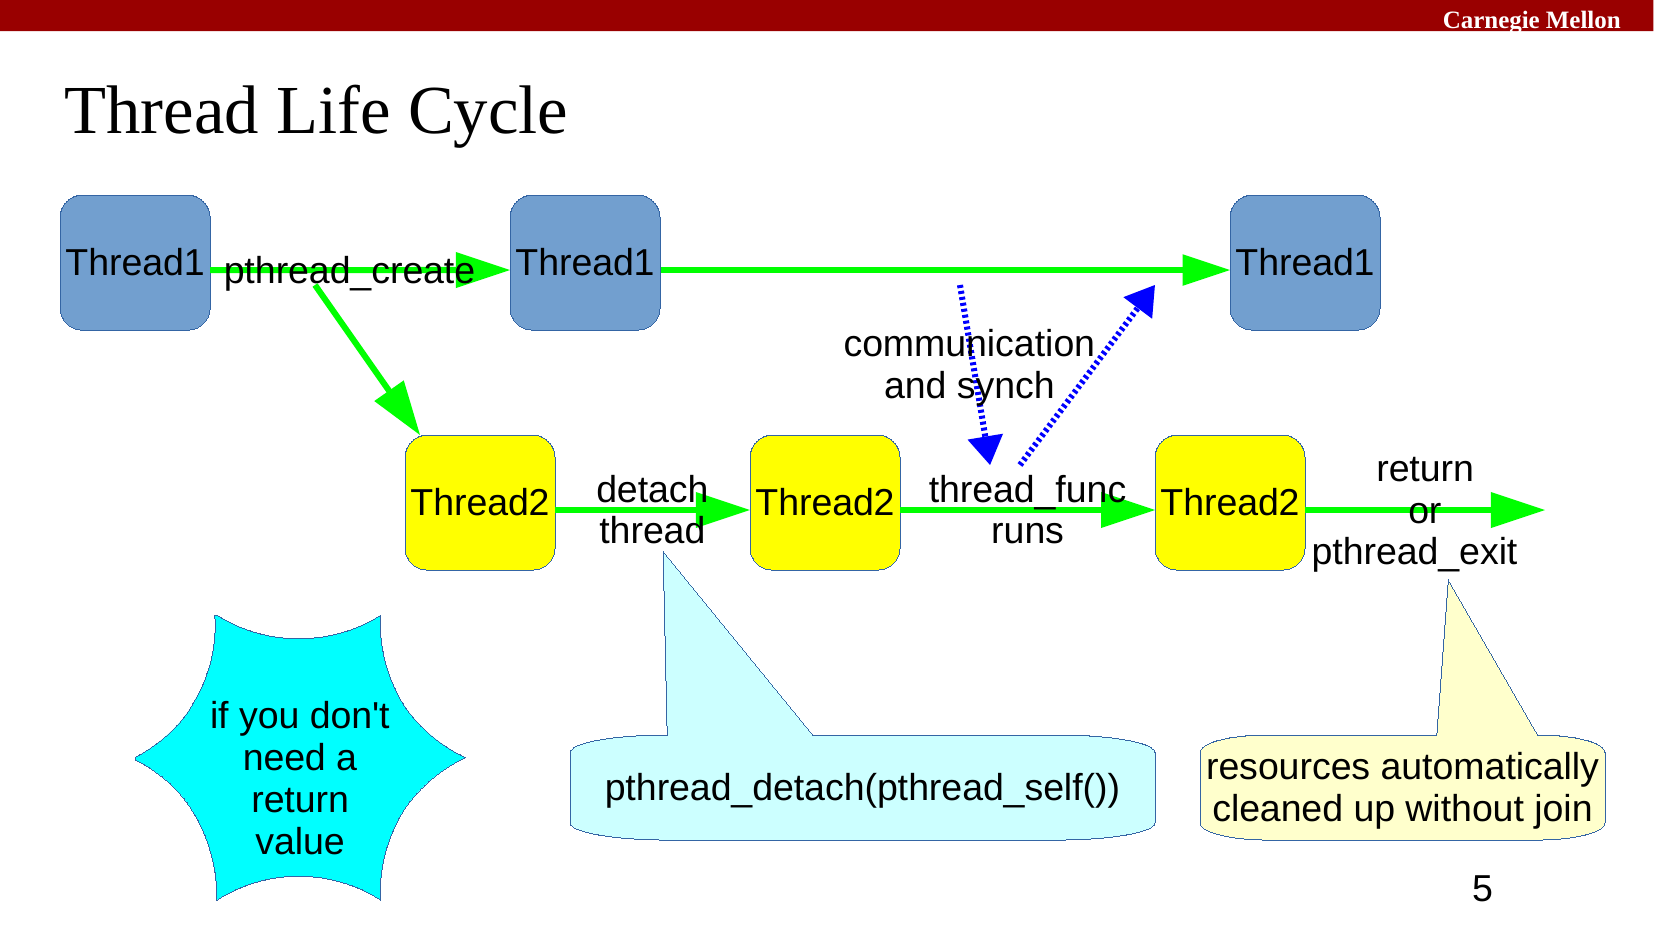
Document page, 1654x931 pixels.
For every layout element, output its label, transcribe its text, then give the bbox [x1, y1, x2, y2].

text_box if you don't need a return value [135, 615, 466, 901]
text_box Thread1 [510, 195, 661, 331]
title Thread Life Cycle [64, 58, 1576, 163]
text_box resources automatically cleaned up without join [1200, 579, 1606, 841]
text_box Thread1 [60, 195, 211, 331]
text_box Thread2 [750, 435, 901, 571]
text_box Thread2 [405, 435, 556, 571]
text_box communication and synch [828, 315, 1111, 414]
text_box pthread_detach(pthread_self()) [570, 551, 1156, 841]
text_box Thread1 [1230, 195, 1381, 331]
text_box Thread2 [1155, 435, 1306, 571]
